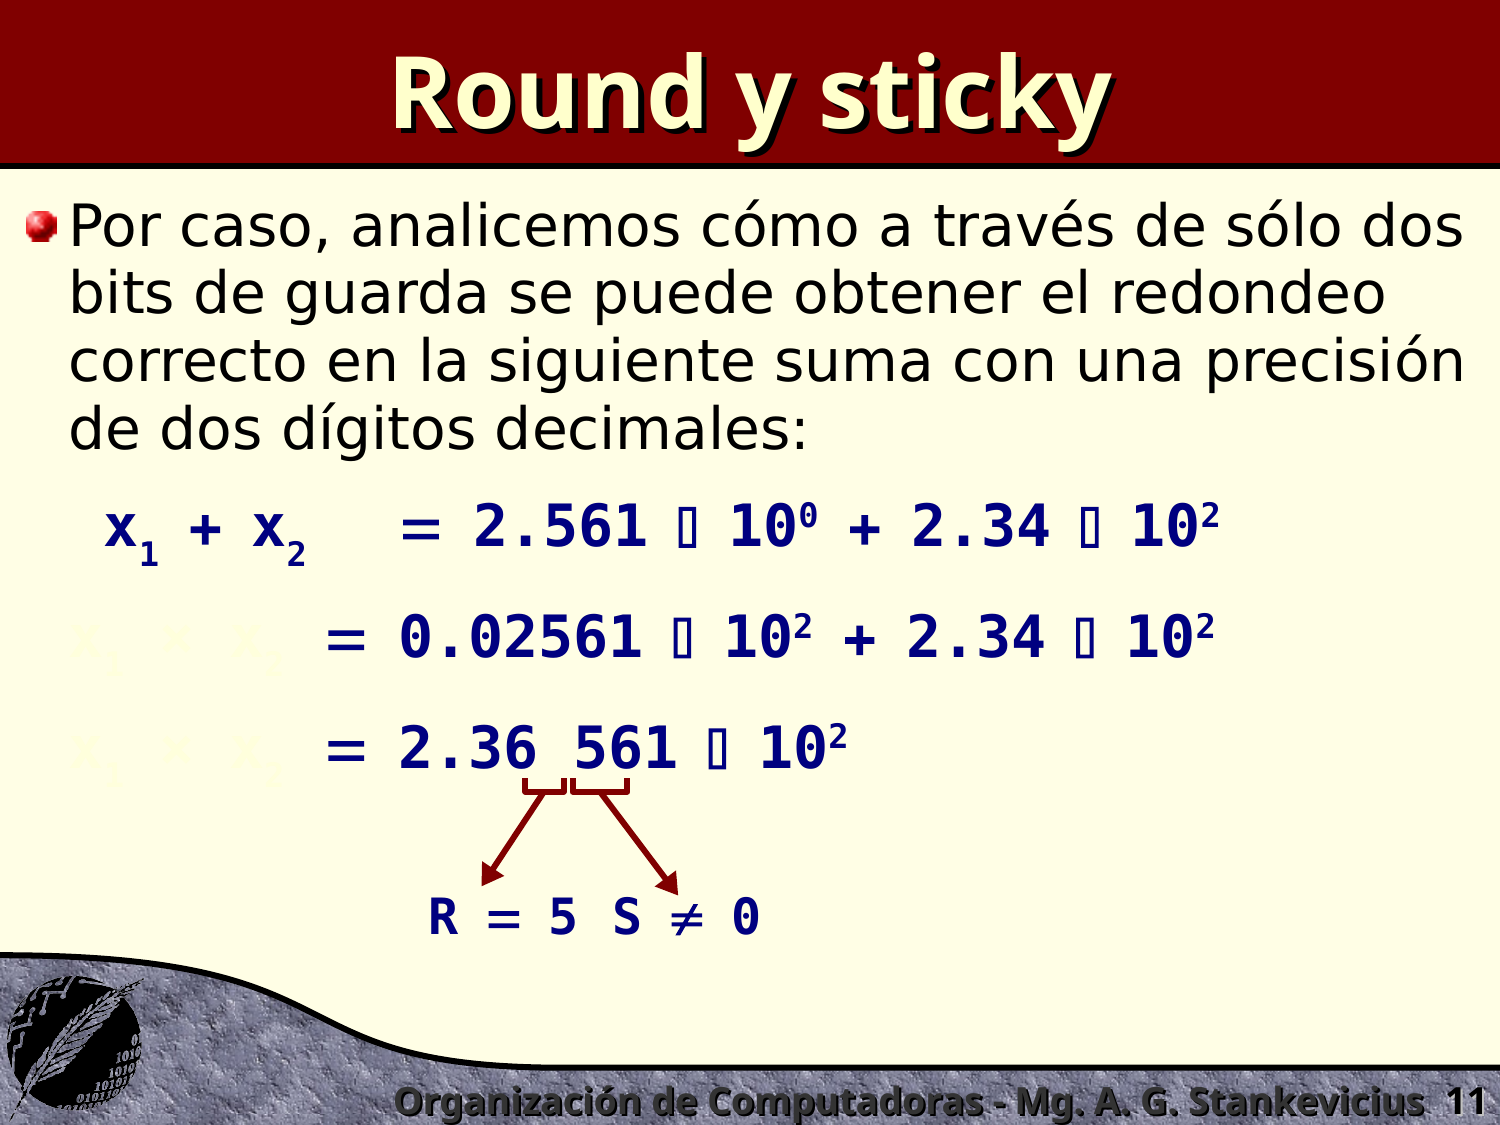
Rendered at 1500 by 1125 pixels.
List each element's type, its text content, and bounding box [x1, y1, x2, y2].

list Por caso, analicemos cómo a través de sólo dos bits de guarda se puede obtener el redondeo correcto en la siguiente suma con una precisión de dos dígitos decimales: x1 + x2 = 2.561  100 + 2.34  102 x1 × x2 = 0.02561  102 + 2.34  102 x1 × x2 = 2.36 561  102 [11, 192, 1486, 935]
text_box S ≠ 0 [597, 880, 777, 958]
title Round y sticky [15, 5, 1485, 160]
picture [448, 1100, 455, 1110]
picture [802, 1100, 806, 1110]
picture [1058, 1100, 1065, 1110]
text_box R = 5 [414, 880, 594, 958]
picture [0, 959, 1500, 1125]
